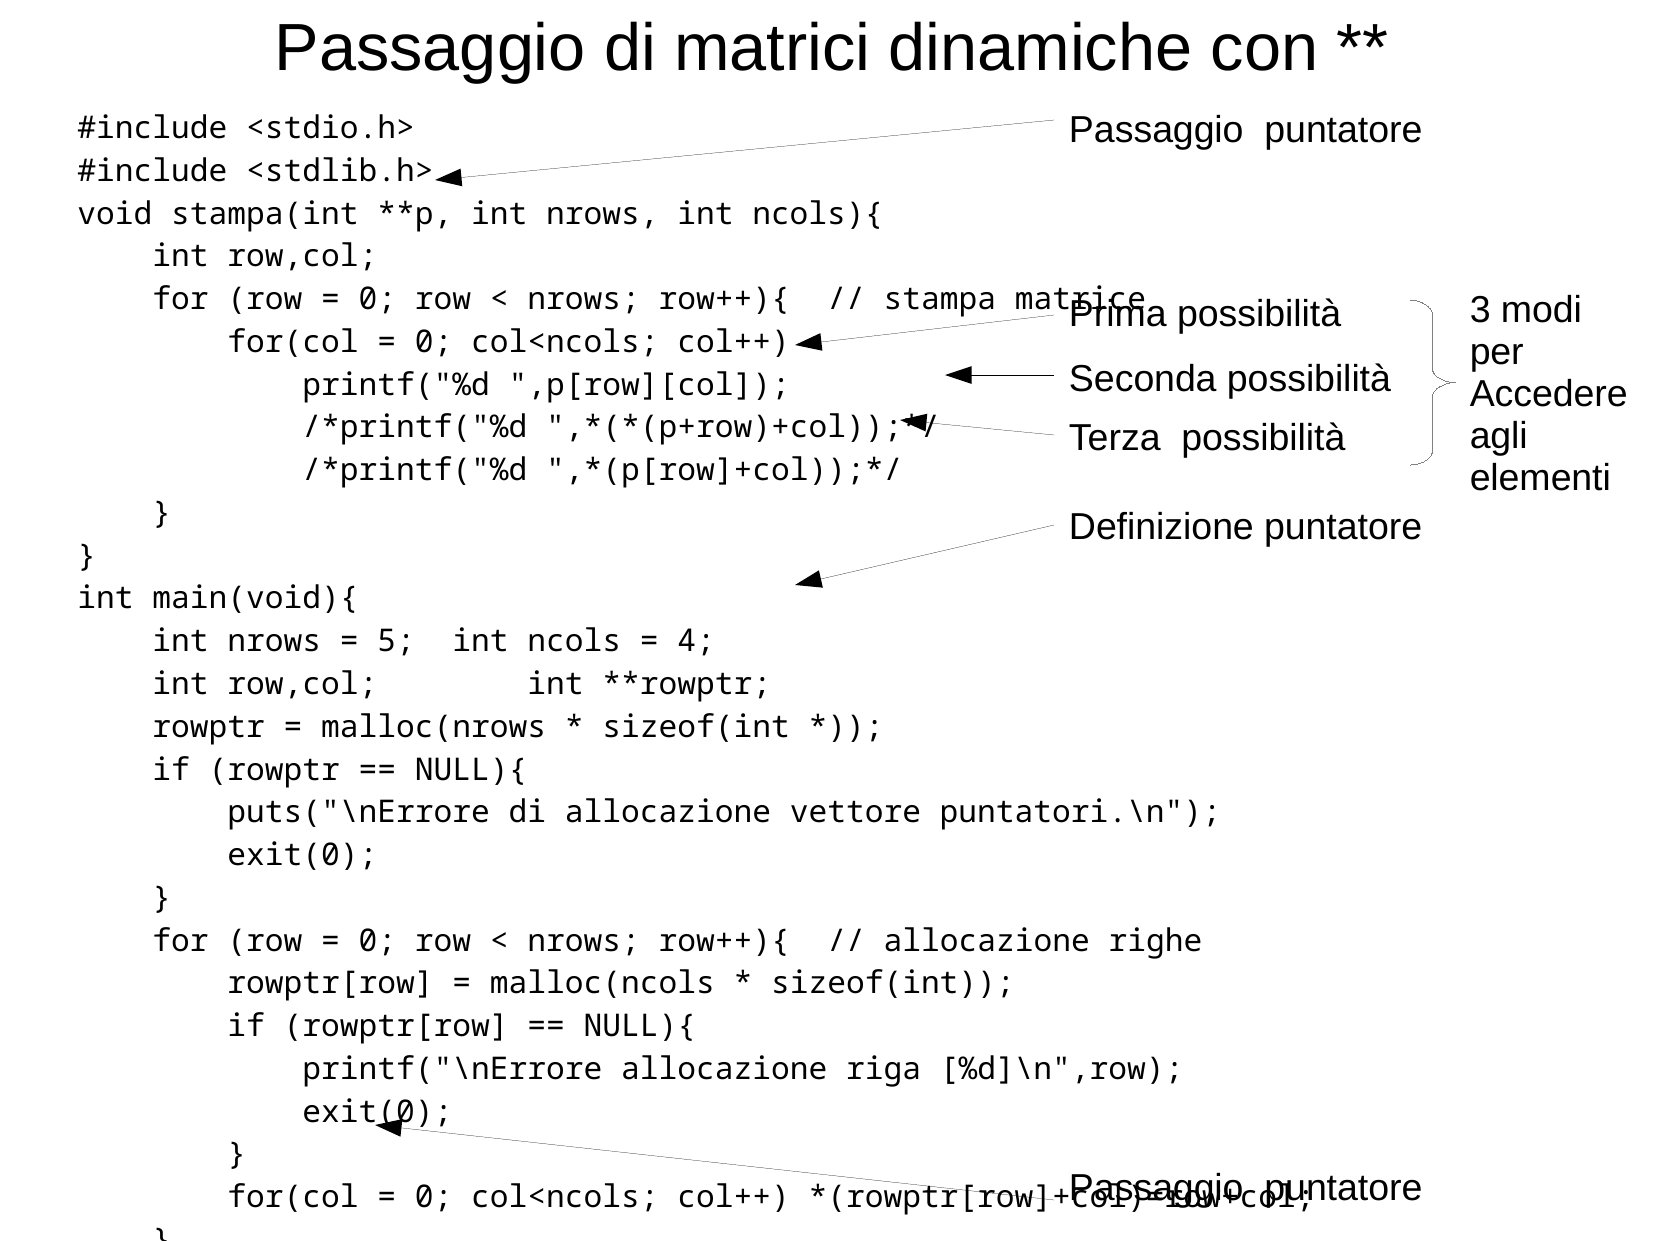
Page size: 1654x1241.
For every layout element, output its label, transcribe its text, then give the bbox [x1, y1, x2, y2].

text_box #include <stdio.h> #include <stdlib.h> void stampa(int **p, int nrows, int ncols){ int row,col; for (row = 0; row < nrows; row++){ // stampa matrice for(col = 0; col<ncols; col++) printf("%d ",p[row][col]); /*printf("%d ",*(*(p+row)+col));*/ /*printf("%d ",*(p[row]+col));*/ } } int main(void){ int nrows = 5; int ncols = 4; int row,col; int **rowptr; rowptr = malloc(nrows * sizeof(int *)); if (rowptr == NULL){ puts("\nErrore di allocazione vettore puntatori.\n"); exit(0); } for (row = 0; row < nrows; row++){ // allocazione righe rowptr[row] = malloc(ncols * sizeof(int)); if (rowptr[row] == NULL){ printf("\nErrore allocazione riga [%d]\n",row); exit(0); } for(col = 0; col<ncols; col++) *(rowptr[row]+col)=row+col; } stampa(rowptr,nrows,ncols); return 0; } [62, 97, 1593, 1208]
text_box 3 modi per Accedere agli elementi [1455, 281, 1654, 582]
text_box Seconda possibilità [1054, 350, 1406, 407]
text_box Passaggio puntatore [1054, 1159, 1438, 1216]
text_box Terza possibilità [1054, 409, 1361, 466]
text_box Prima possibilità [1054, 285, 1357, 342]
title Passaggio di matrici dinamiche con ** [87, 0, 1576, 97]
text_box Definizione puntatore [1054, 497, 1438, 555]
text_box Passaggio puntatore [1054, 100, 1438, 158]
